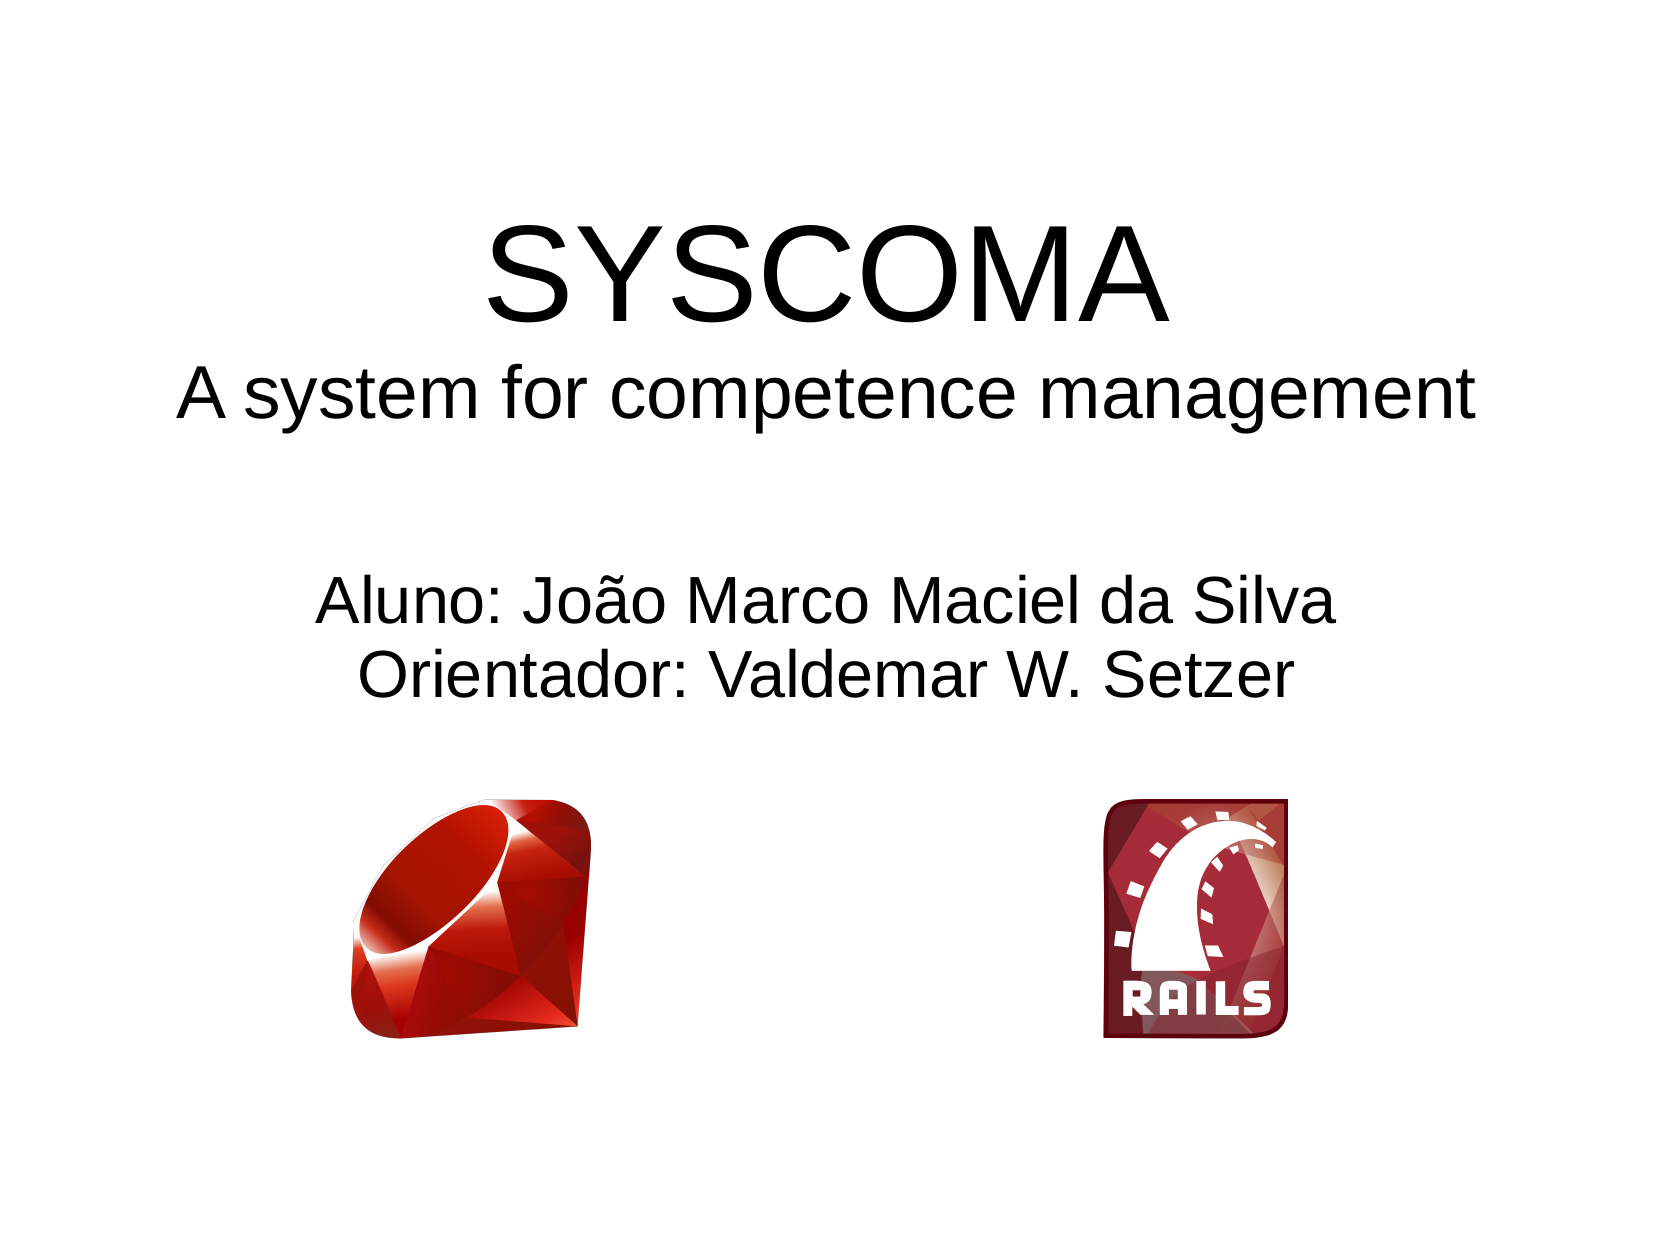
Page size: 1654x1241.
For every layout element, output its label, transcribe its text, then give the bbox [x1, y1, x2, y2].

picture [351, 799, 591, 1039]
subtitle Aluno: João Marco Maciel da Silva Orientador: Valdemar W. Setzer [82, 0, 1571, 931]
picture [1103, 799, 1288, 1039]
